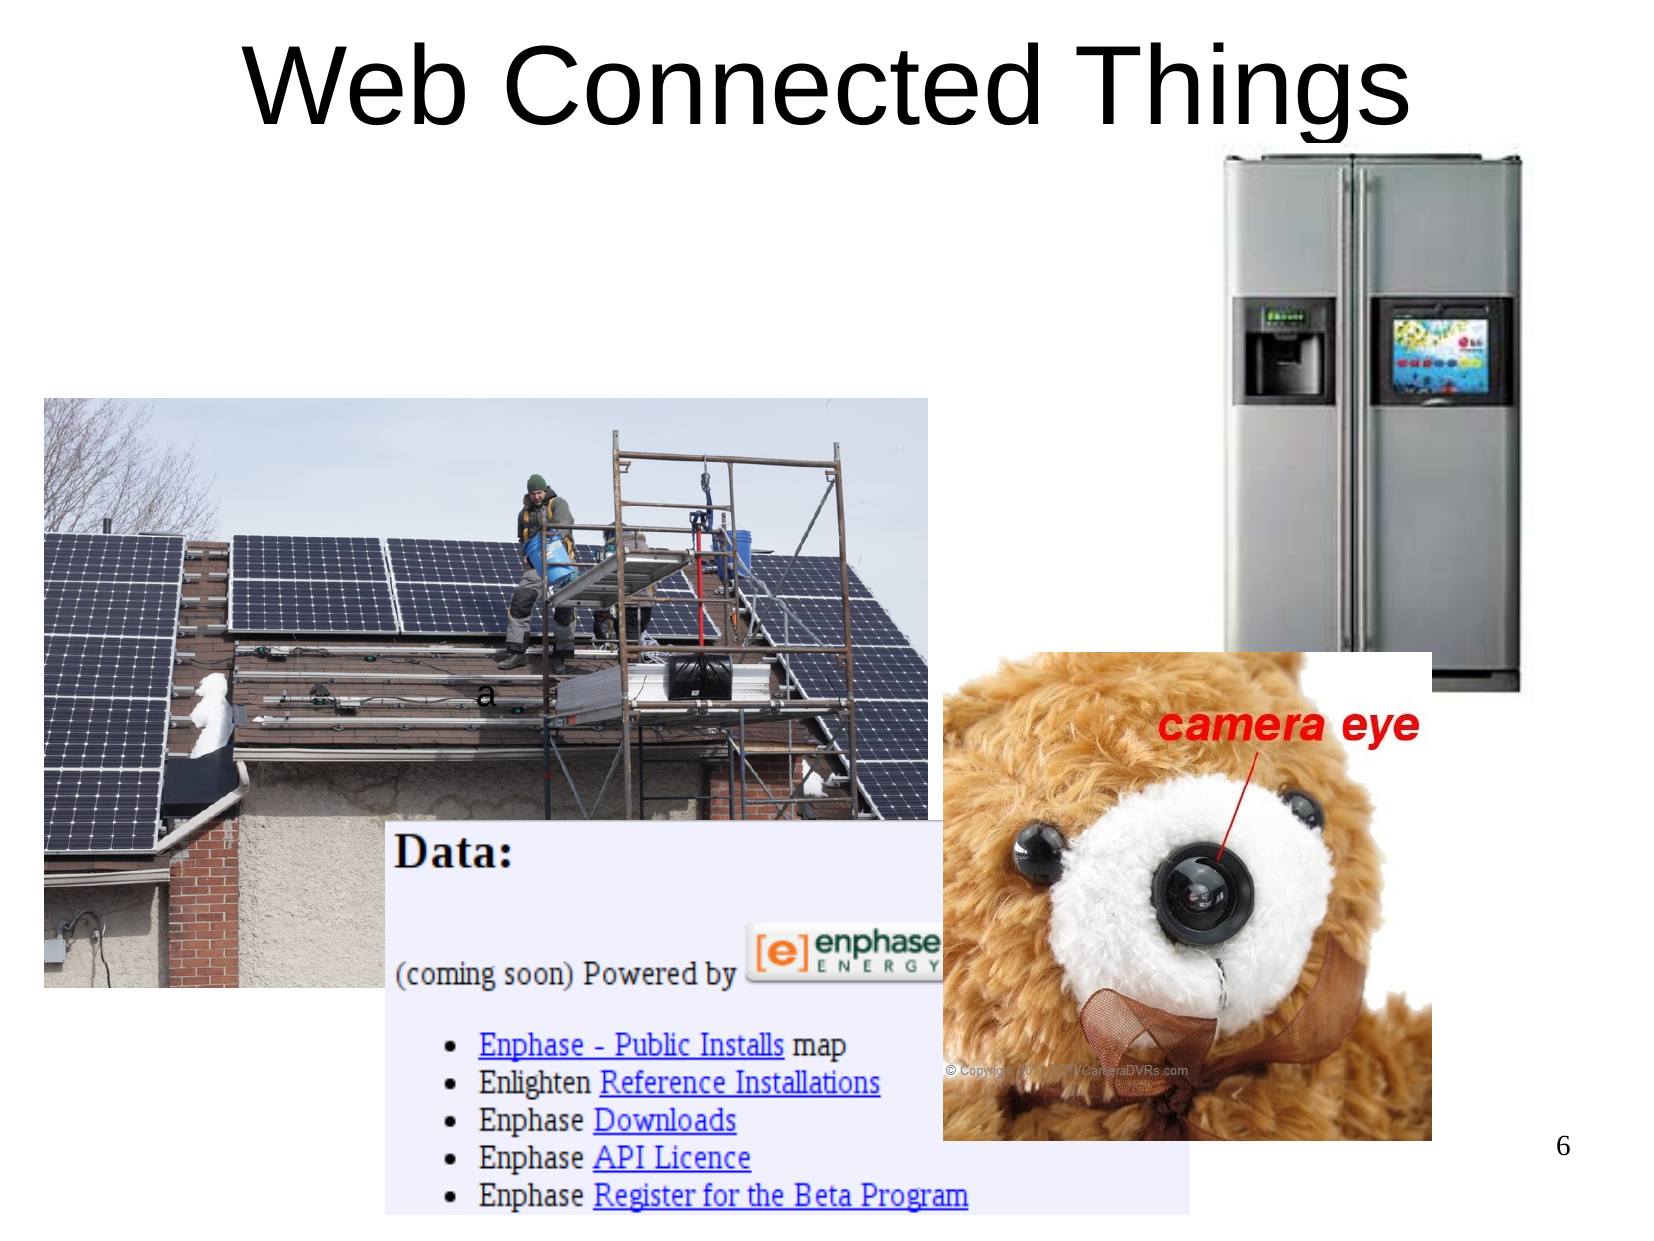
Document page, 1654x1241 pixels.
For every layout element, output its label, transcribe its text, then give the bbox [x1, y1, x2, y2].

title Web Connected Things [82, 0, 1571, 189]
picture [44, 143, 1534, 1215]
